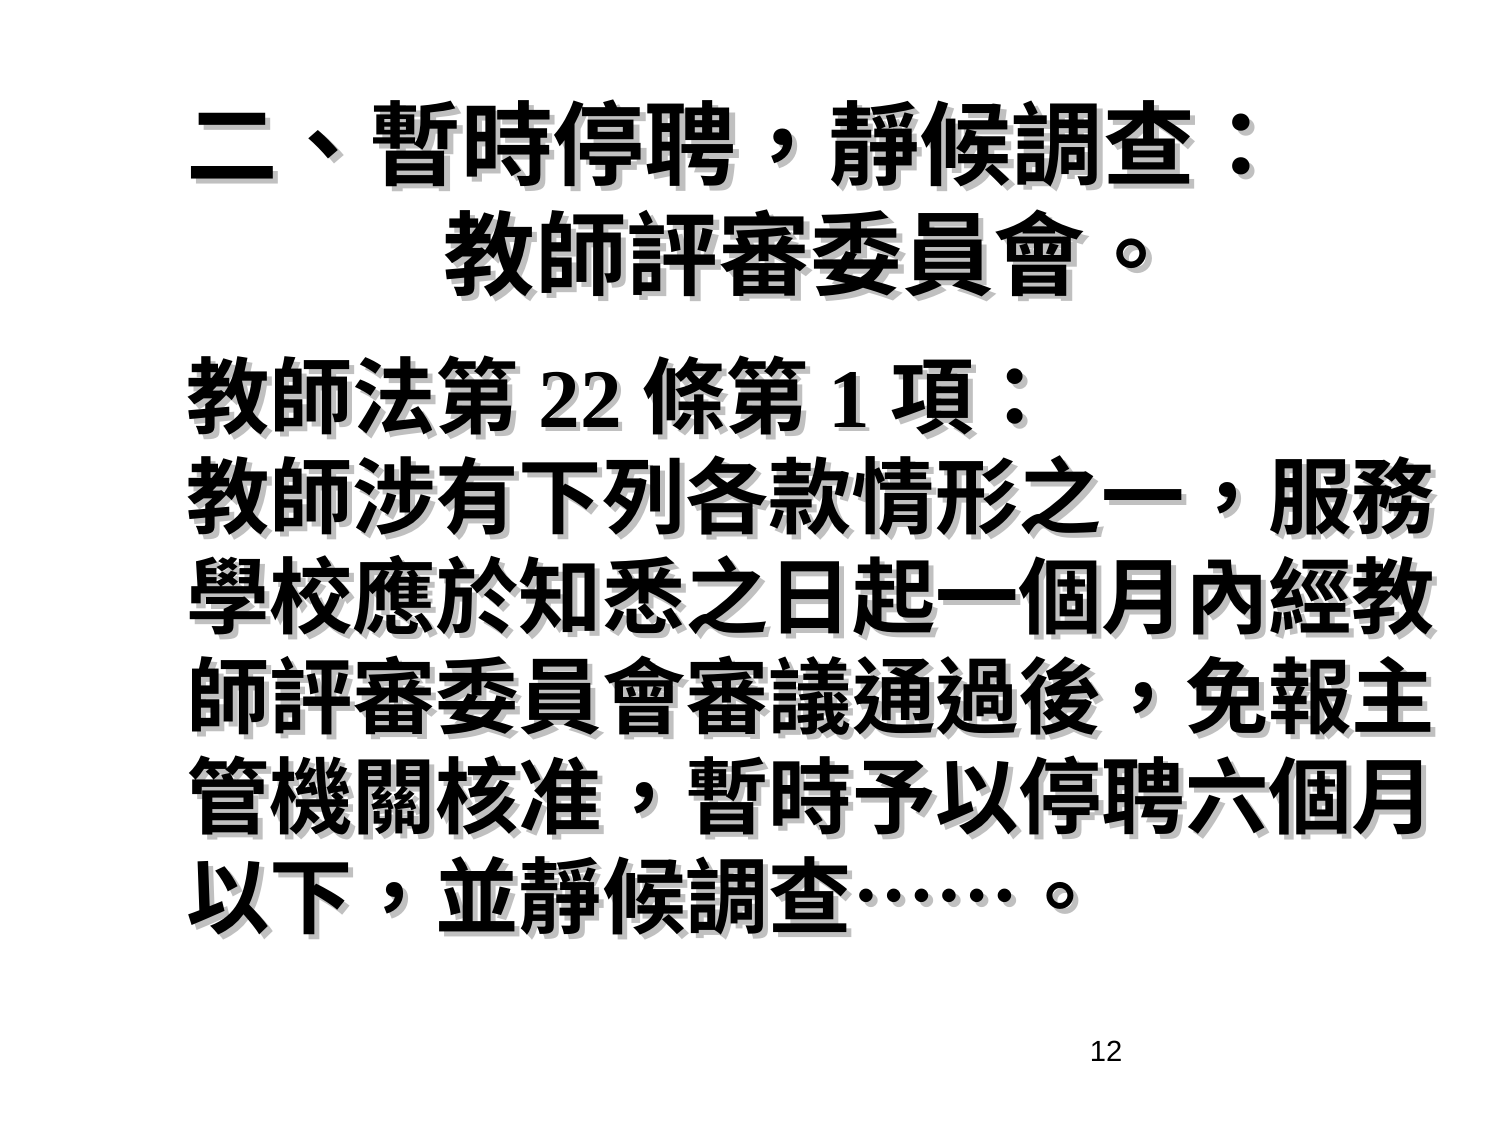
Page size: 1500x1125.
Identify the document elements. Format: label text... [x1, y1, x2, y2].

text_box 二、暫時停聘，靜候調查： 教師評審委員會。 教師法第22條第1項： 教師涉有下列各款情形之一，服務學校應於知悉之日起一個月內經教師評審委員會審議通過後，免報主管機關核准，暫時予以停聘六個月以下，並靜候調查……。 [171, 79, 1500, 952]
text_box [1074, 1024, 1426, 1103]
